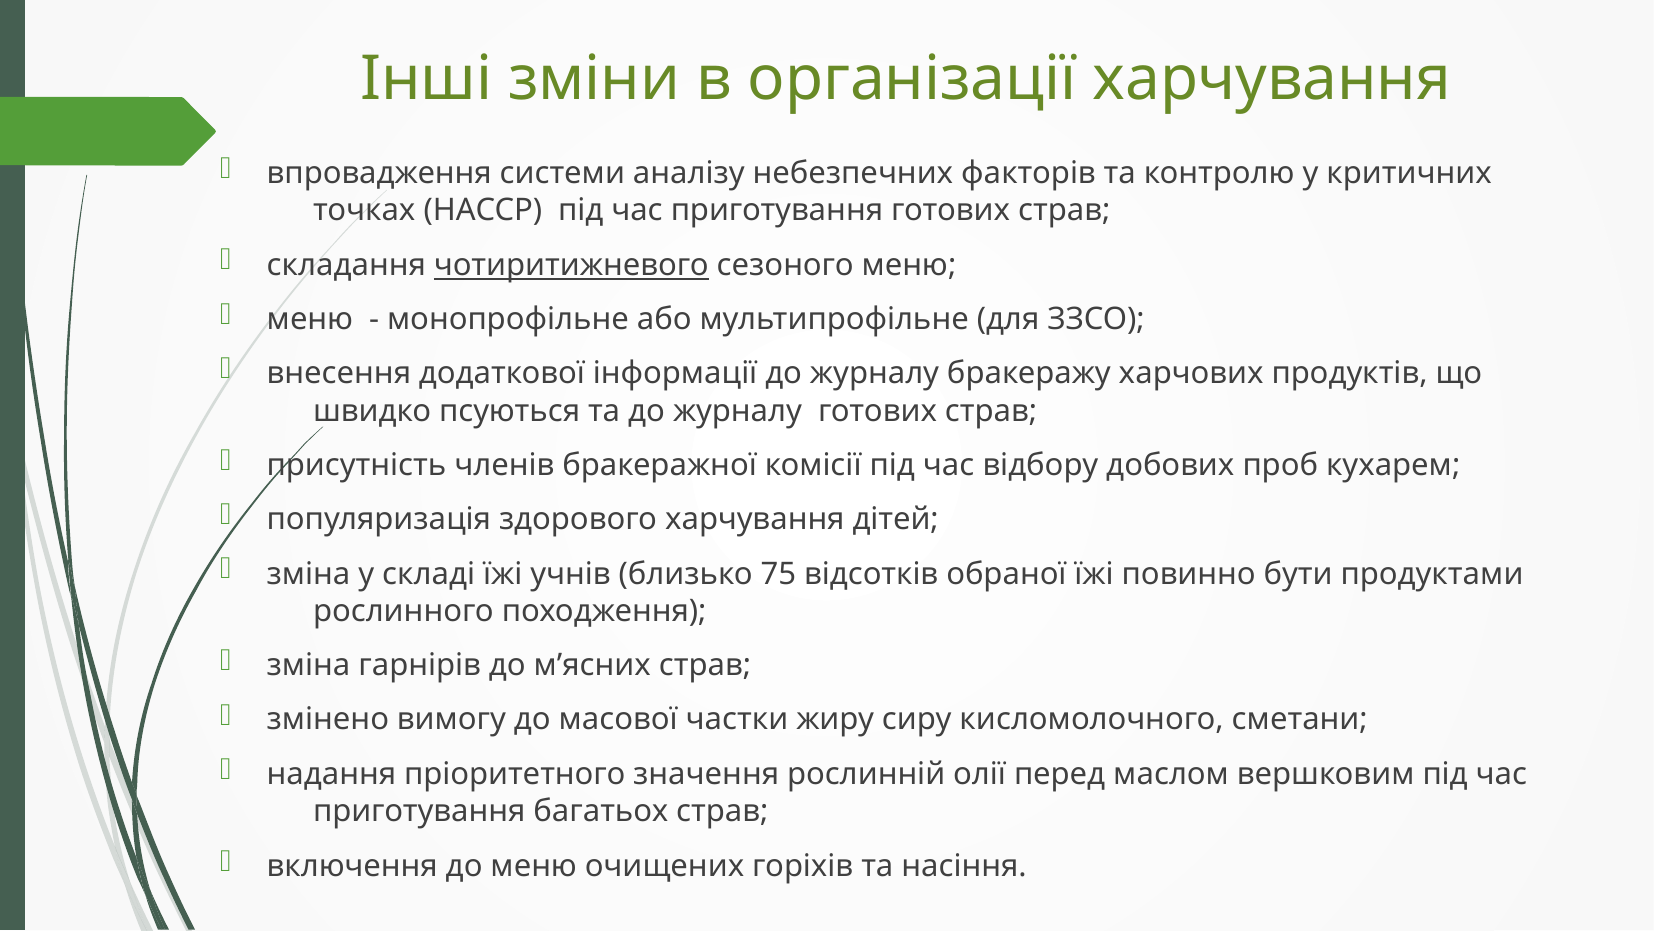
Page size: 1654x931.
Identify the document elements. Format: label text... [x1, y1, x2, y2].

title Інші зміни в організації харчування [345, 30, 1555, 144]
list впровадження системи аналізу небезпечних факторів та контролю у критичних точках (НАССР) під час приготування готових страв; складання чотиритижневого сезоного меню; меню - монопрофільне або мультипрофільне (для ЗЗСО); внесення додаткової інформації до журналу бракеражу харчових продуктів, що швидко псуються та до журналу готових страв; присутність членів бракеражної комісії під час відбору добових проб кухарем; популяризація здорового харчування дітей; зміна у складі їжі учнів (близько 75 відсотків обраної їжі повинно бути продуктами рослинного походження); зміна гарнірів до м’ясних страв; змінено вимогу до масової частки жиру сиру кисломолочного, сметани; надання пріоритетного значення рослинній олії перед маслом вершковим під час приготування багатьох страв; включення до меню очищених горіхів та насіння. [205, 144, 1603, 892]
